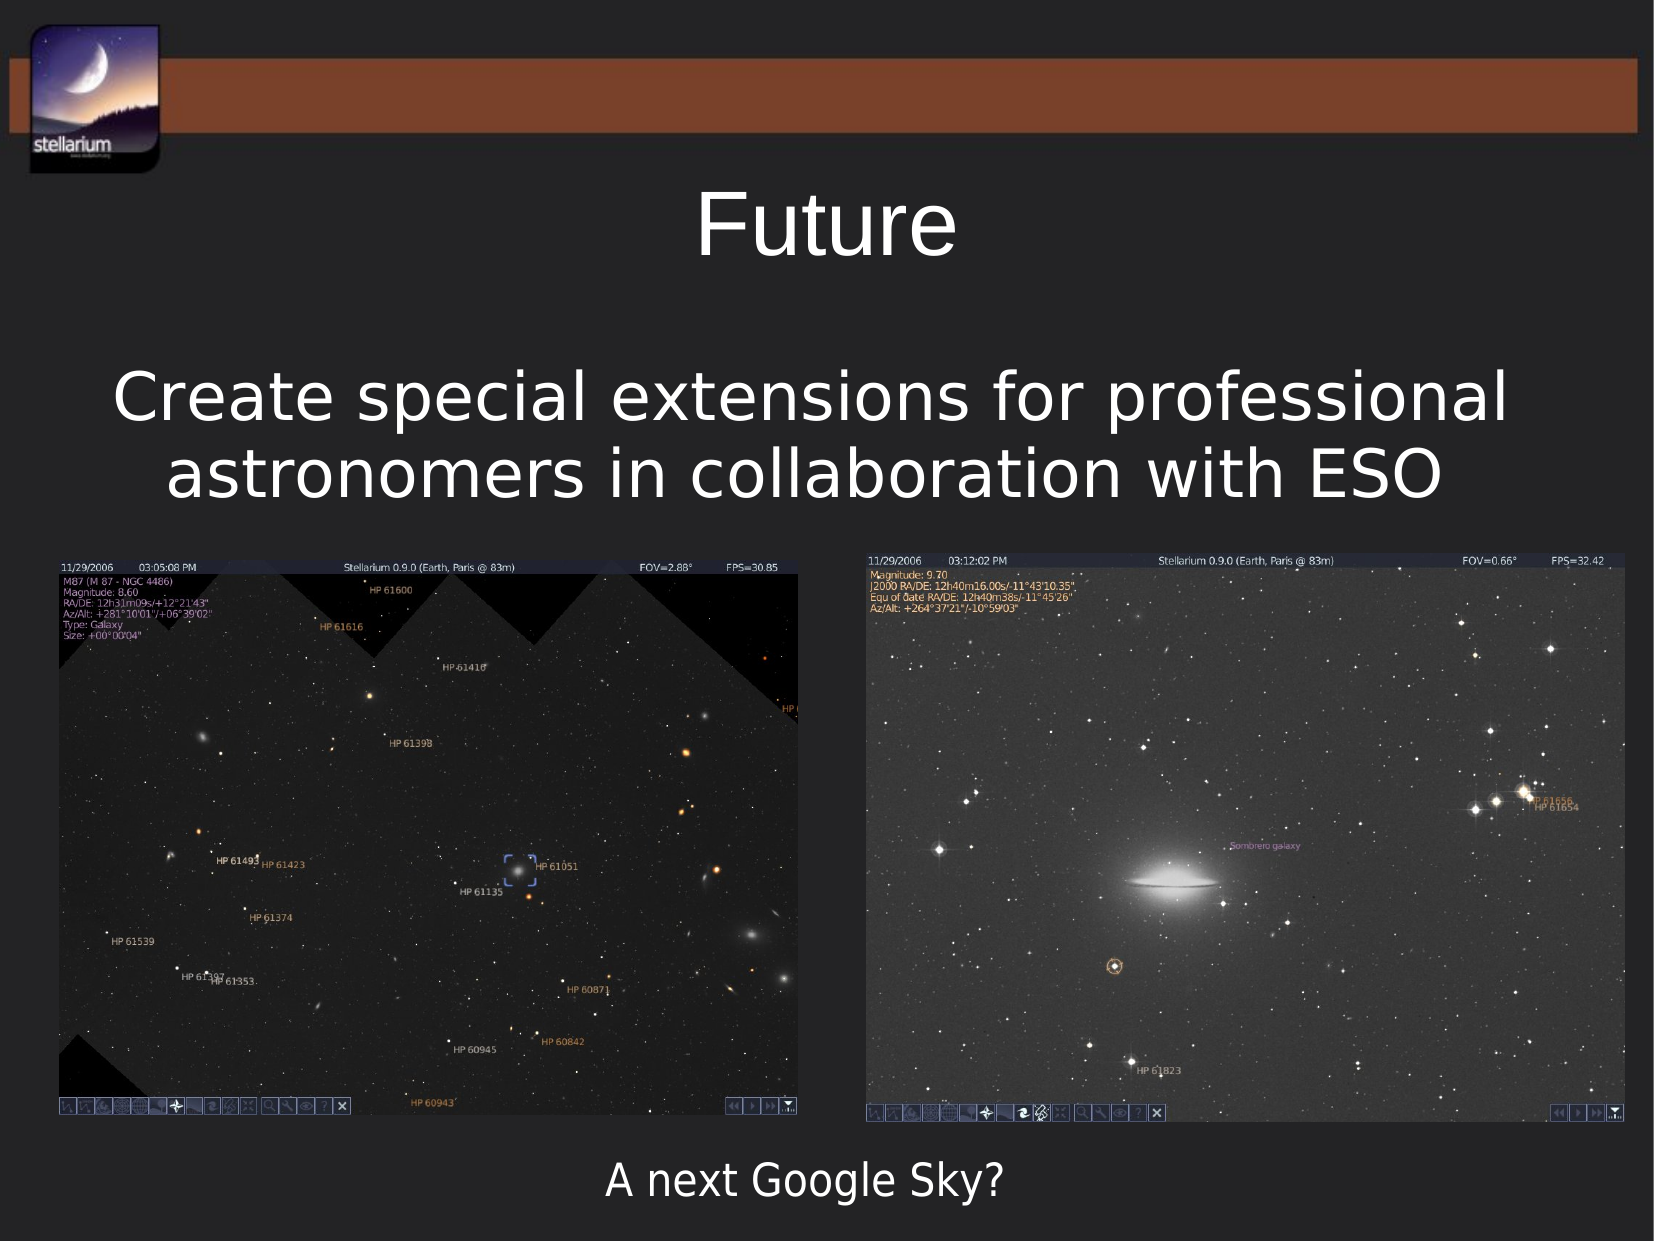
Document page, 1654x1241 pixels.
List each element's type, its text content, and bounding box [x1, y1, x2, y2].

picture [0, 0, 1654, 1241]
title Future [82, 120, 1571, 328]
text_box A next Google Sky? [590, 1146, 1021, 1215]
text_box Create special extensions for professional astronomers in collaboration with ESO [94, 358, 1595, 514]
